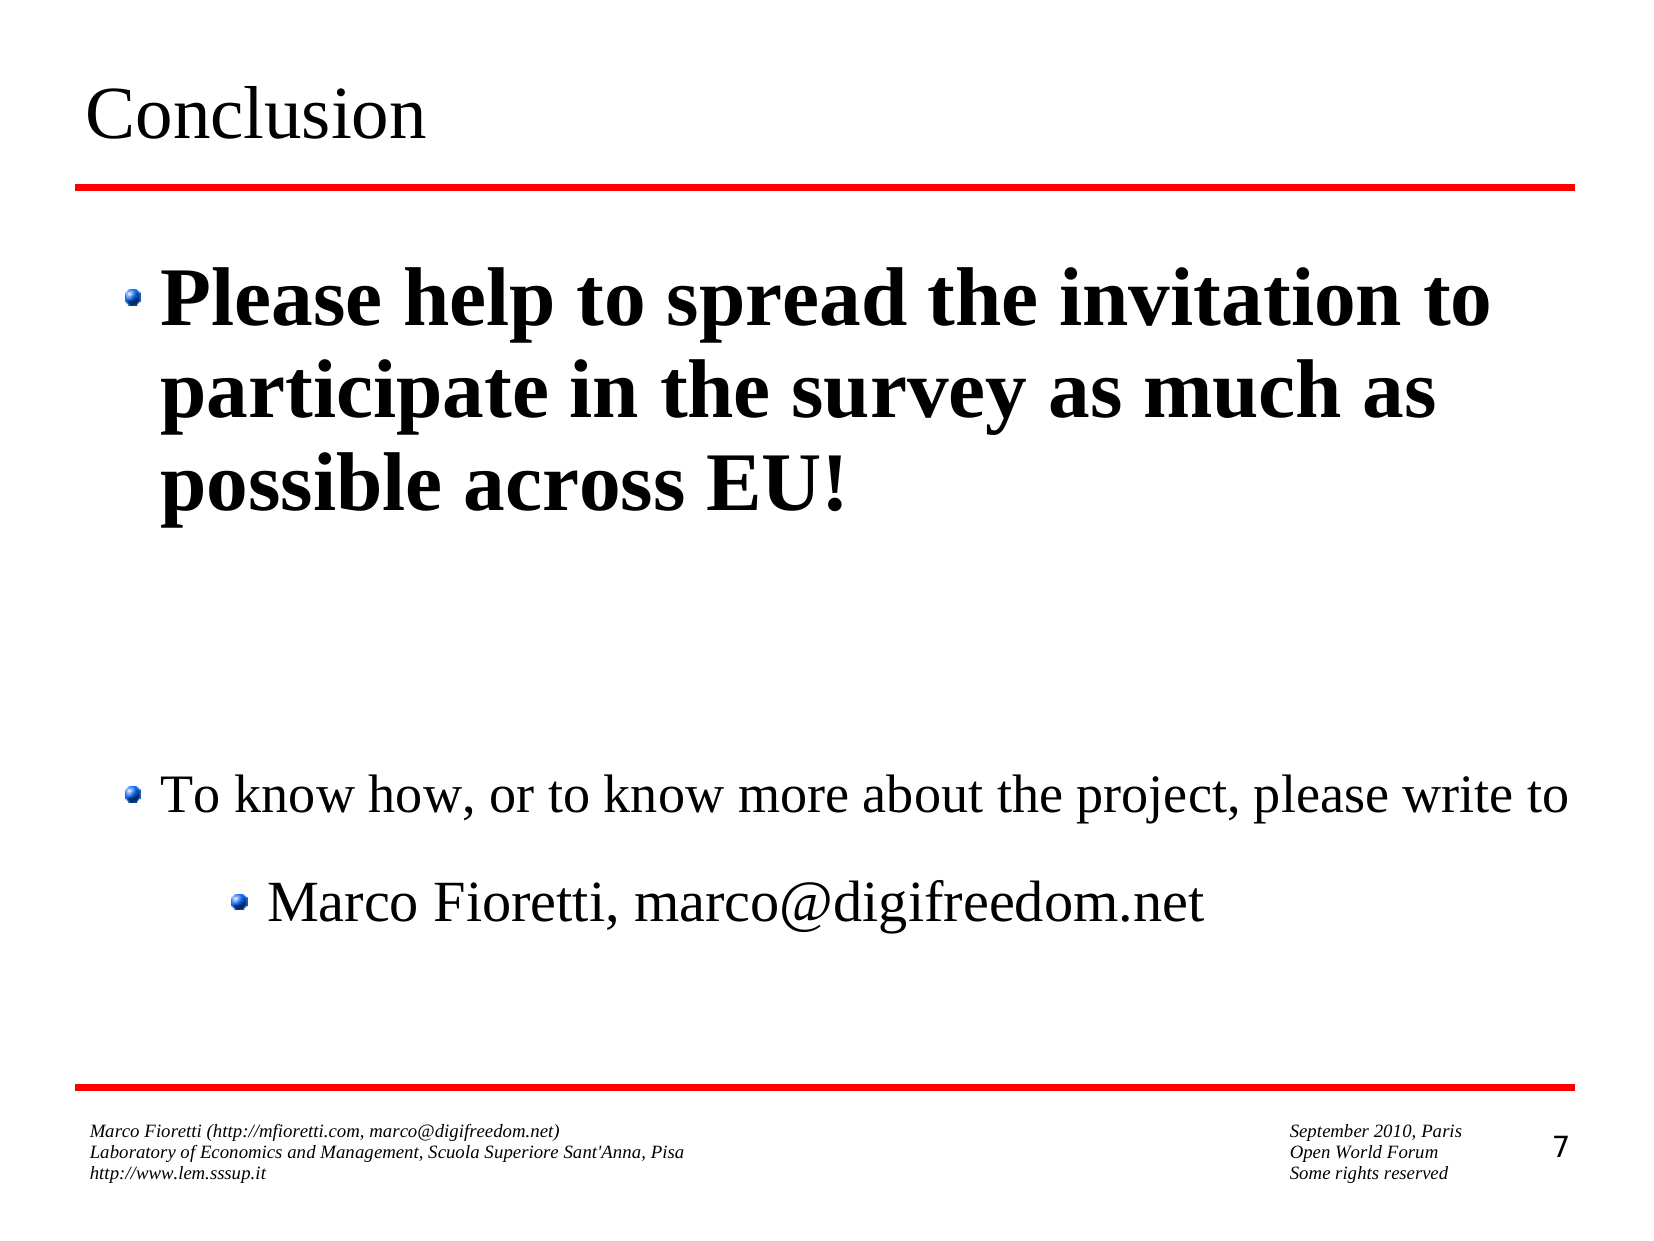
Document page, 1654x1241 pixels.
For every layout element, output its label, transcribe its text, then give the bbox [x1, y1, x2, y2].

title [82, 49, 1571, 257]
text_box Conclusion [70, 64, 1551, 162]
text_box Please help to spread the invitation to participate in the survey as much as possible across EU! To know how, or to know more about the project, please write to Marco Fioretti, marco@digifreedom.net [75, 244, 1591, 1055]
text_box Marco Fioretti (http://mfioretti.com, marco@digifreedom.net) September 2010, Paris Laboratory of Economics and Management, Scuola Superiore Sant'Anna, Pisa Open World Forum http://www.lem.sssup.it Some rights reserved [75, 1113, 1527, 1201]
